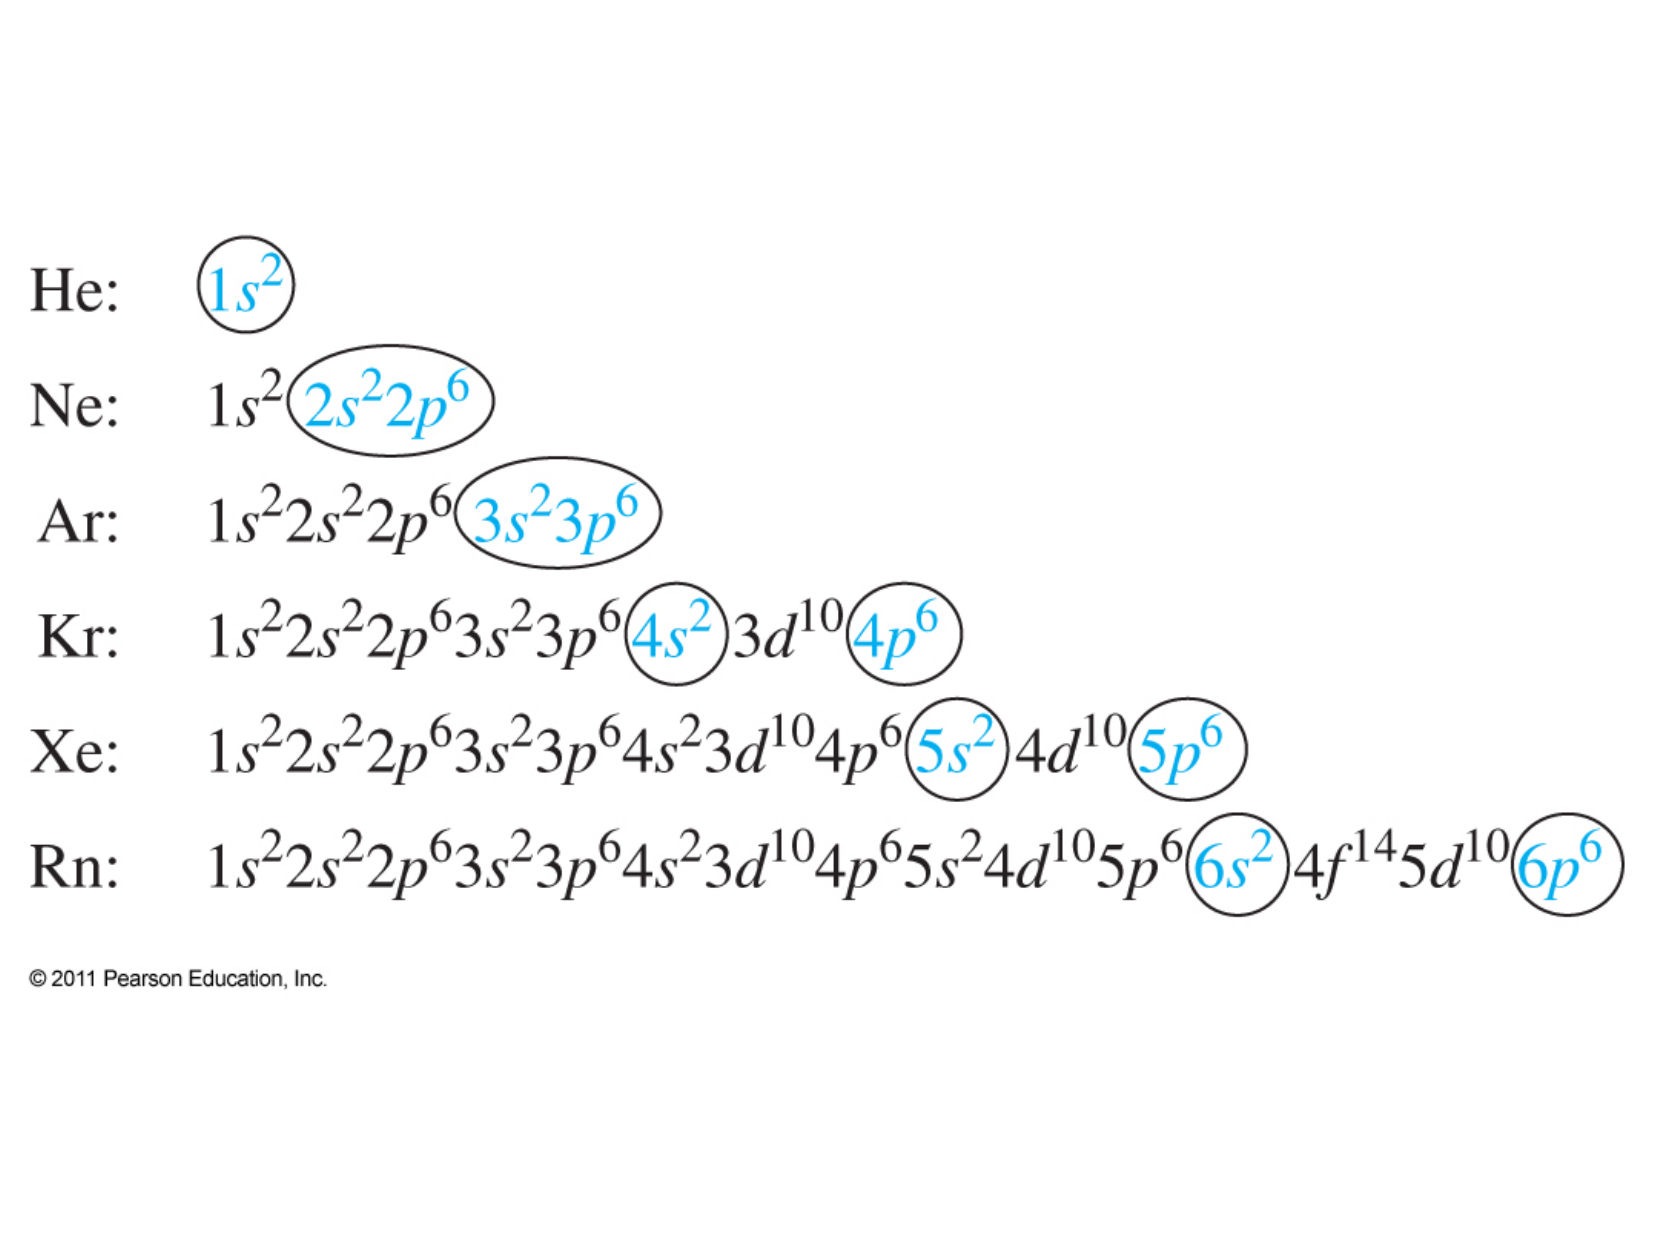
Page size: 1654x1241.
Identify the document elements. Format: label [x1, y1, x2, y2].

picture [0, 203, 1654, 1037]
